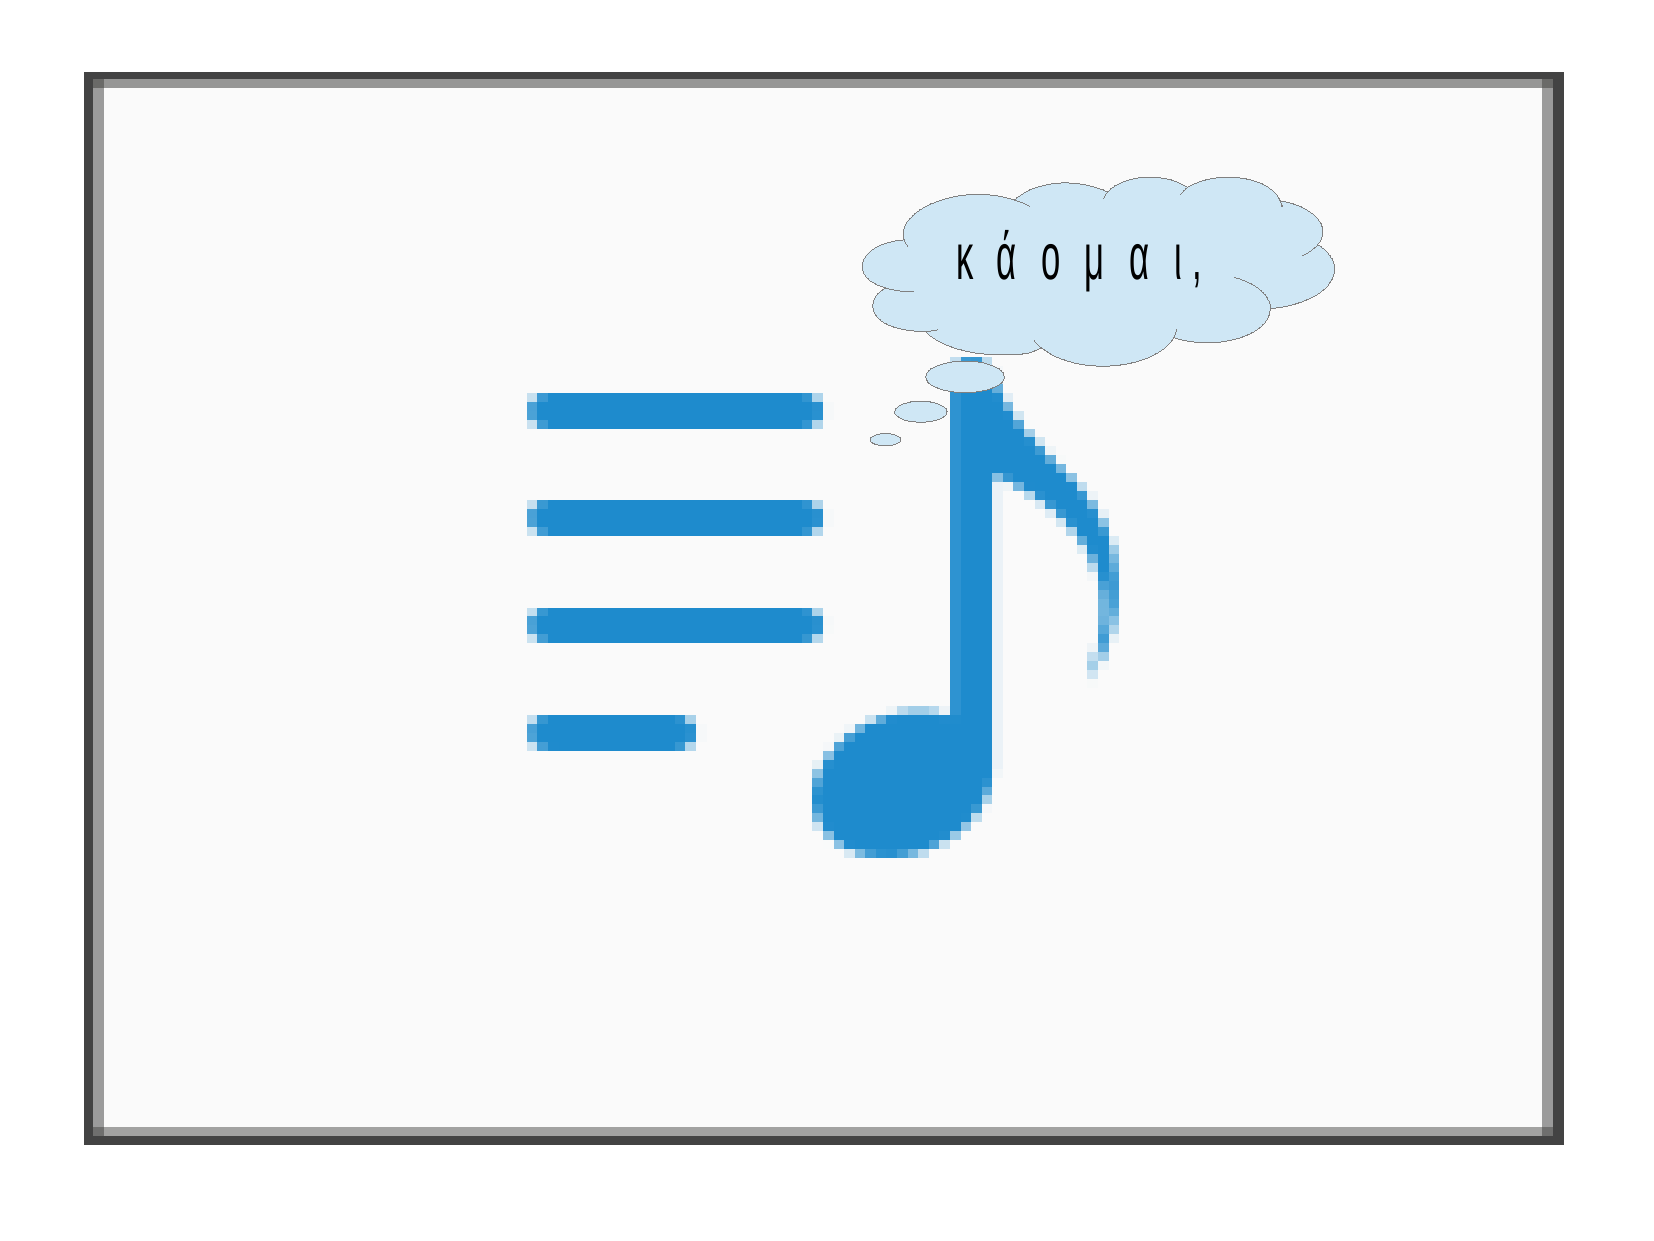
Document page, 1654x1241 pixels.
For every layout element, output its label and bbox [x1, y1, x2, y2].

text_box [82, 70, 1565, 1146]
picture [956, 219, 1312, 319]
